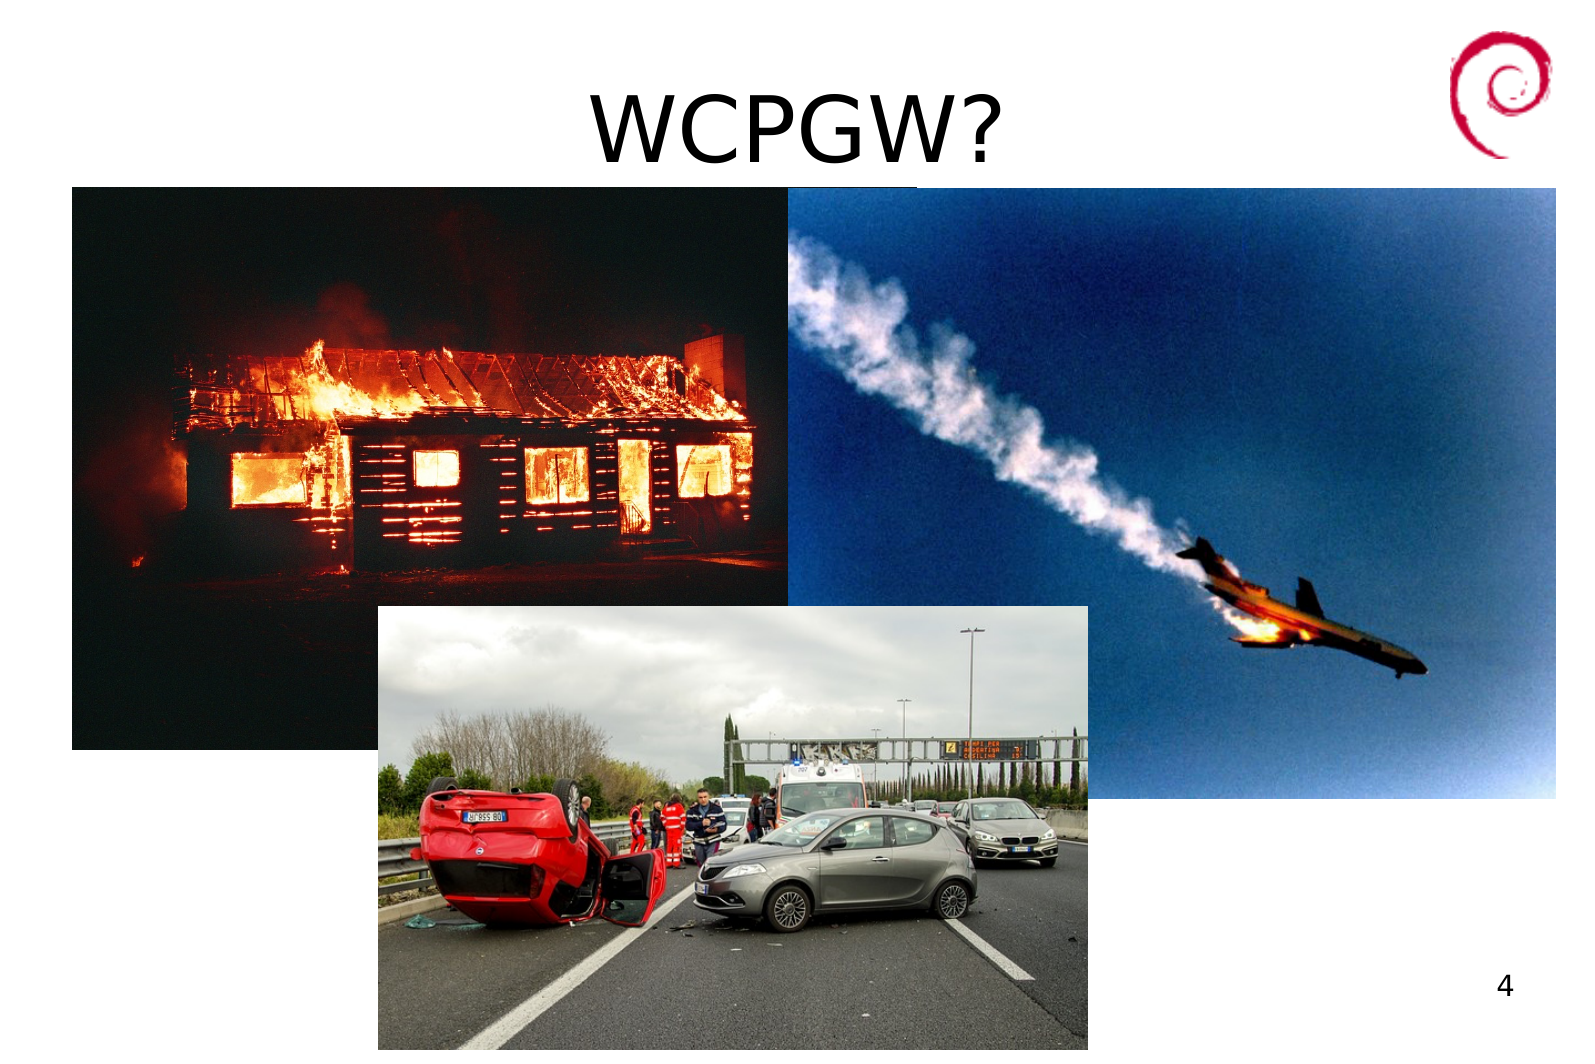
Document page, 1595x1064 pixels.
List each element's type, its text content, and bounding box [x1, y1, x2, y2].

text_box [787, 187, 1557, 800]
picture [1450, 31, 1555, 159]
picture [72, 187, 1088, 1051]
title WCPGW? [79, 42, 1515, 220]
